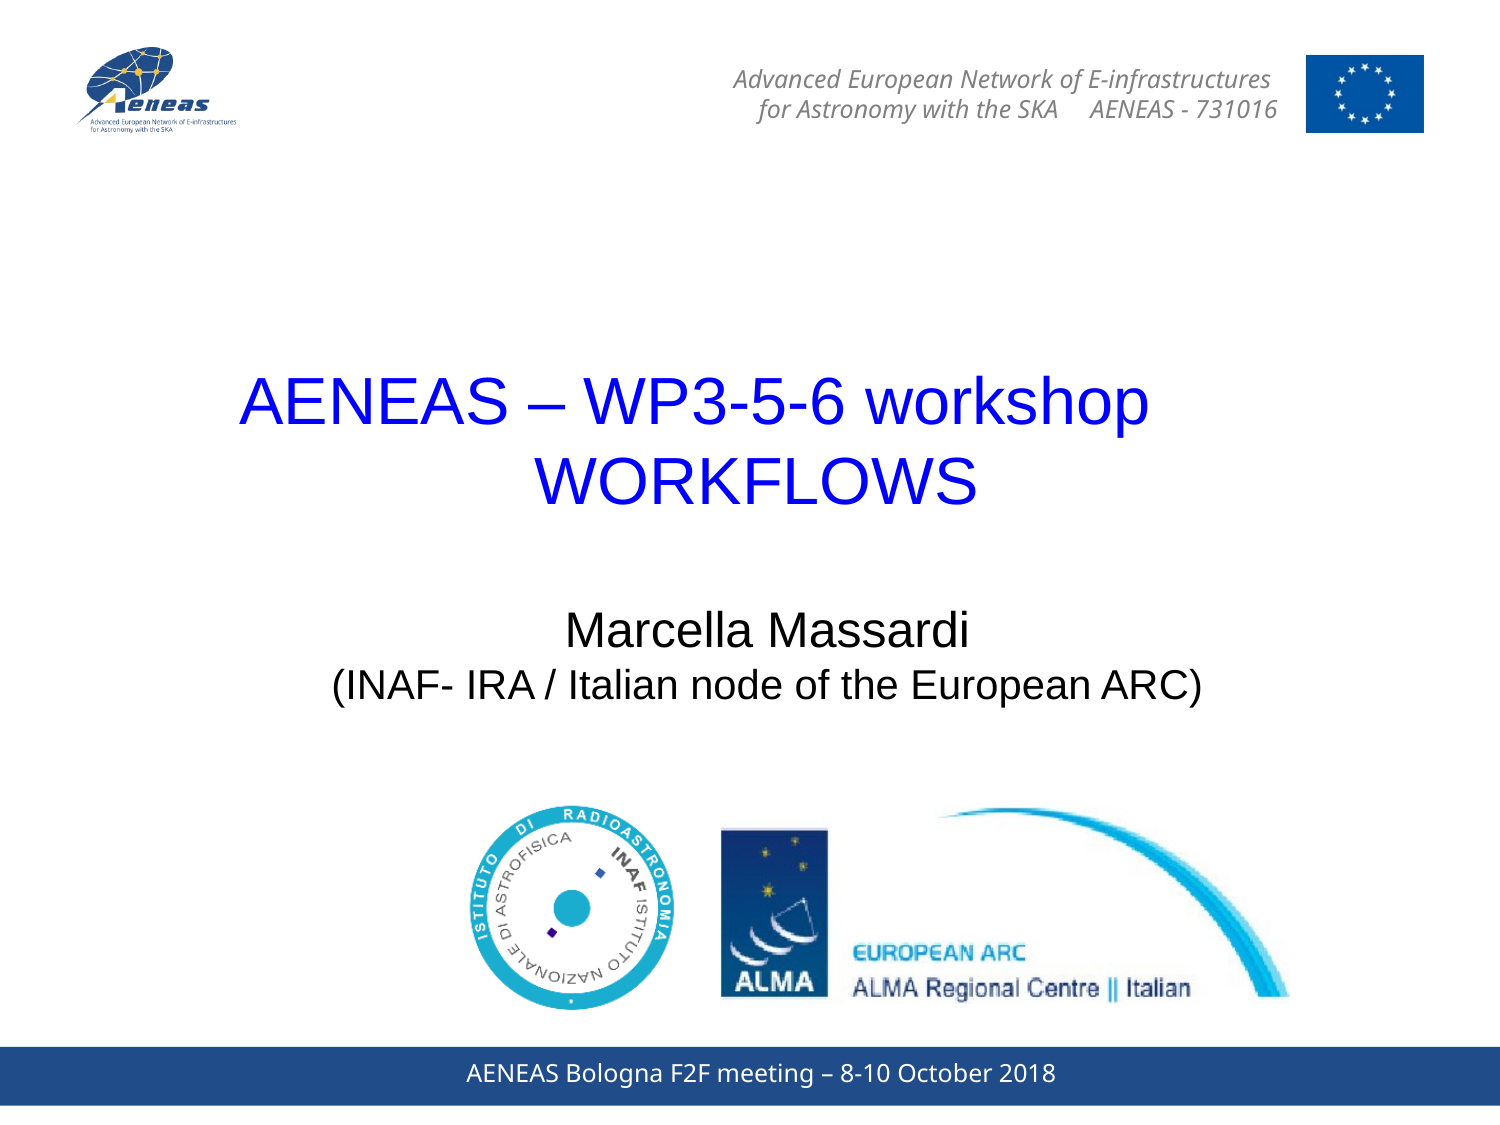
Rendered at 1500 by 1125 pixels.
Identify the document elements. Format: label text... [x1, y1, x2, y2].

picture [76, 47, 236, 133]
footer AENEAS Bologna F2F meeting – 8-10 October 2018 [277, 1042, 1247, 1103]
picture [1307, 56, 1424, 133]
subtitle AENEAS – WP3-5-6 workshop WORKFLOWS Marcella Massardi (INAF- IRA / Italian node of the European ARC) [224, 350, 1311, 638]
picture [720, 807, 1291, 1004]
picture [439, 791, 697, 1028]
title [112, 349, 1388, 591]
